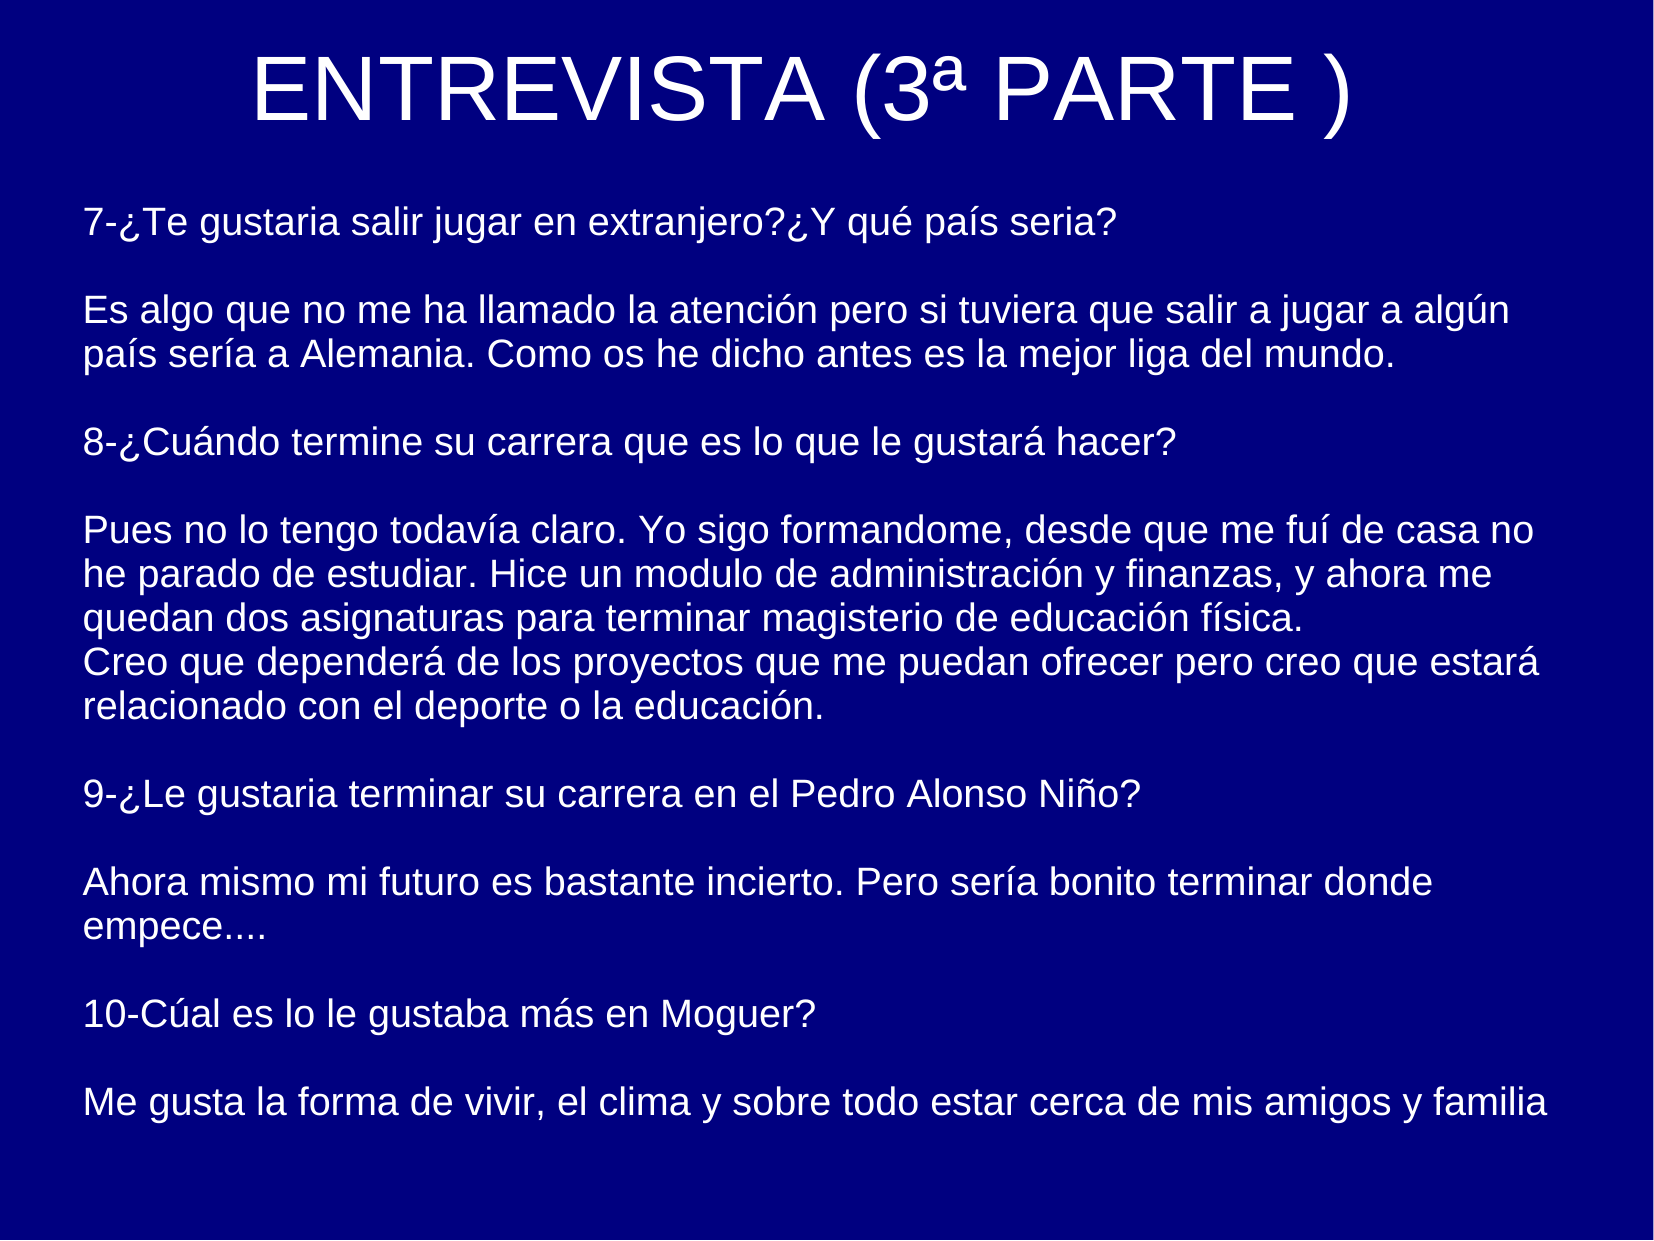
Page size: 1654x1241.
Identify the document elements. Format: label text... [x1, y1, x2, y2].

title ENTREVISTA (3ª PARTE ) [59, 0, 1548, 178]
subtitle 7-¿Te gustaria salir jugar en extranjero?¿Y qué país seria? Es algo que no me ha llamado la atención pero si tuviera que salir a jugar a algún país sería a Alemania. Como os he dicho antes es la mejor liga del mundo. 8-¿Cuándo termine su carrera que es lo que le gustará hacer? Pues no lo tengo todavía claro. Yo sigo formandome, desde que me fuí de casa no he parado de estudiar. Hice un modulo de administración y finanzas, y ahora me quedan dos asignaturas para terminar magisterio de educación física. Creo que dependerá de los proyectos que me puedan ofrecer pero creo que estará relacionado con el deporte o la educación. 9-¿Le gustaria terminar su carrera en el Pedro Alonso Niño? Ahora mismo mi futuro es bastante incierto. Pero sería bonito terminar donde empece.... 10-Cúal es lo le gustaba más en Moguer? Me gusta la forma de vivir, el clima y sobre todo estar cerca de mis amigos y familia [82, 200, 1571, 1199]
